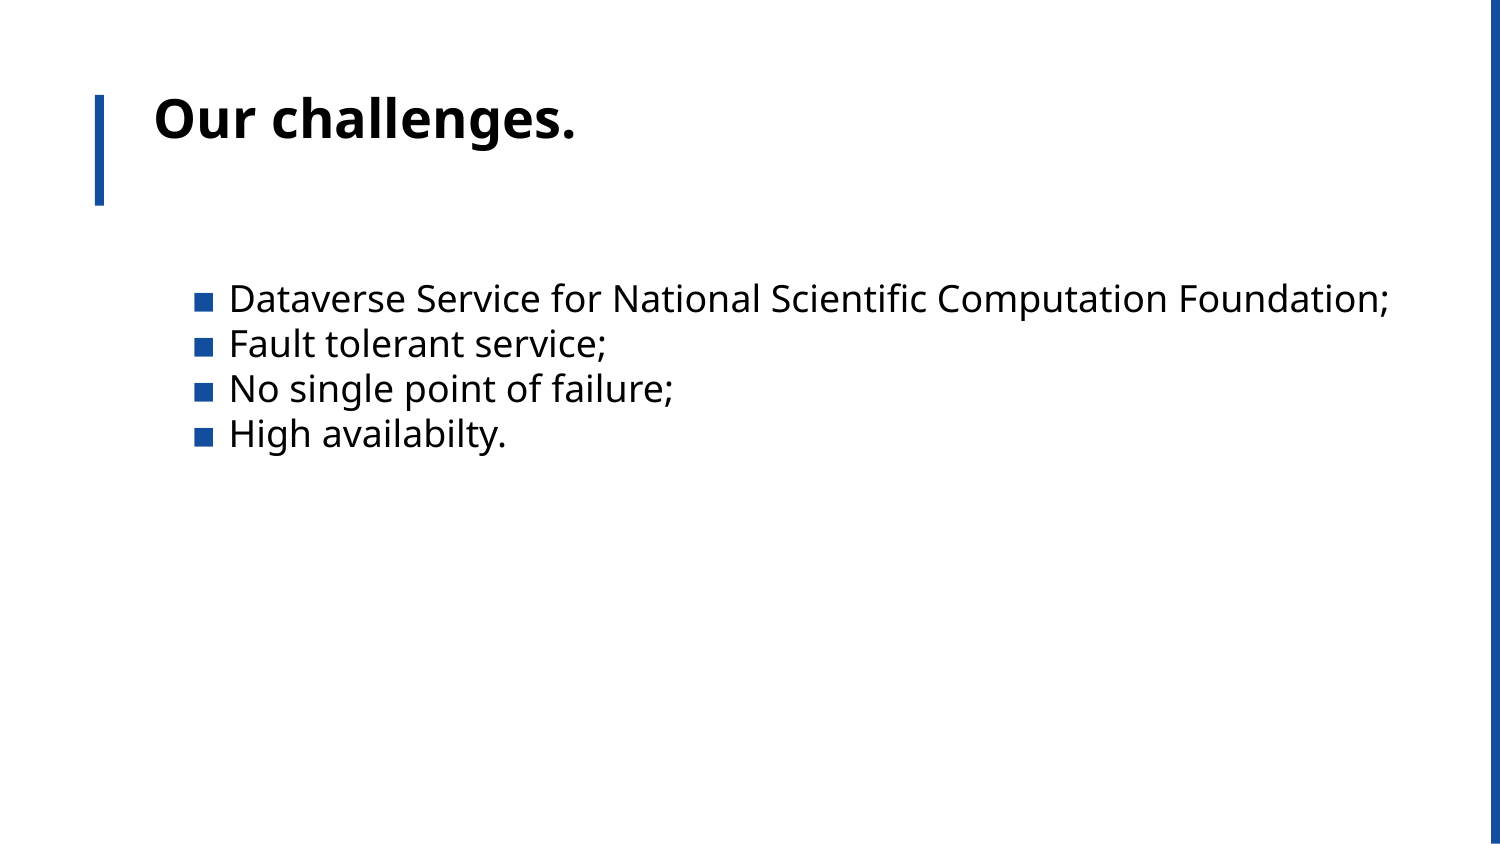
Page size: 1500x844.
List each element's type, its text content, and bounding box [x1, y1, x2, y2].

title Our challenges. [138, 69, 668, 210]
list Dataverse Service for National Scientific Computation Foundation; Fault tolerant service; No single point of failure; High availabilty. [138, 260, 1477, 777]
